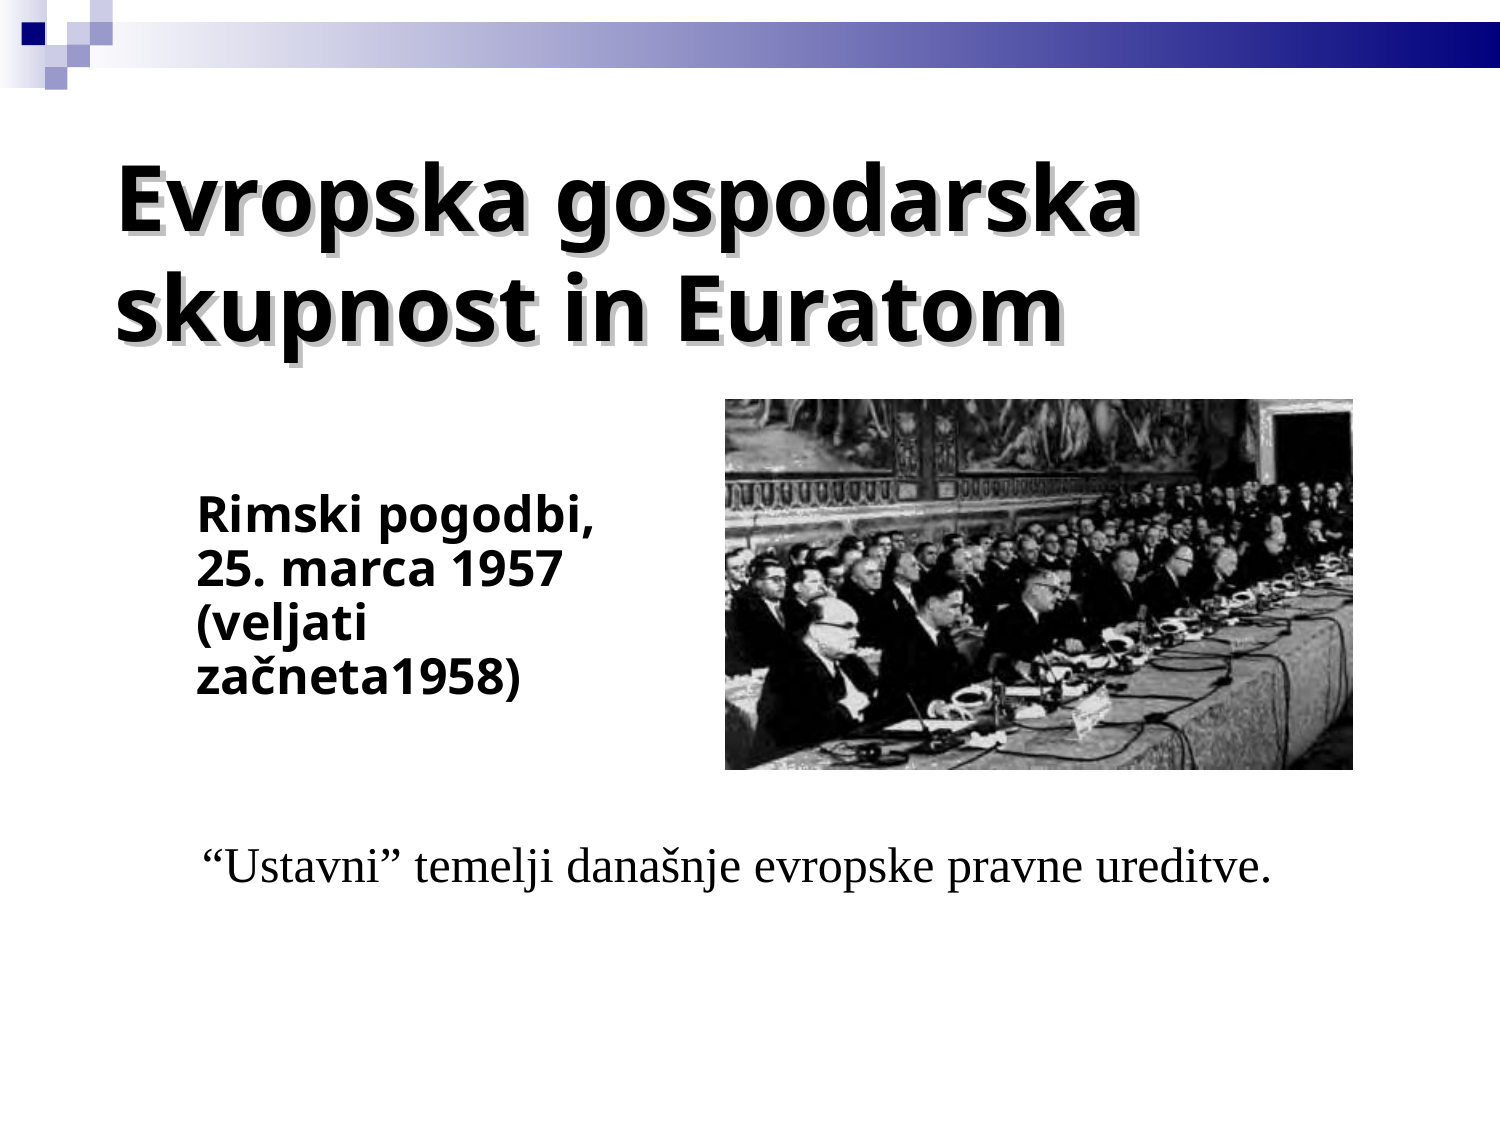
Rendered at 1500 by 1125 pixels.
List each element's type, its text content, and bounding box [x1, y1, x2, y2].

text_box [725, 399, 1353, 770]
title Evropska gospodarska skupnost in Euratom [99, 132, 1500, 368]
list Rimski pogodbi, 25. marca 1957 (veljati začneta1958) [124, 415, 676, 775]
text_box “Ustavni” temelji današnje evropske pravne ureditve. [0, 824, 1476, 901]
